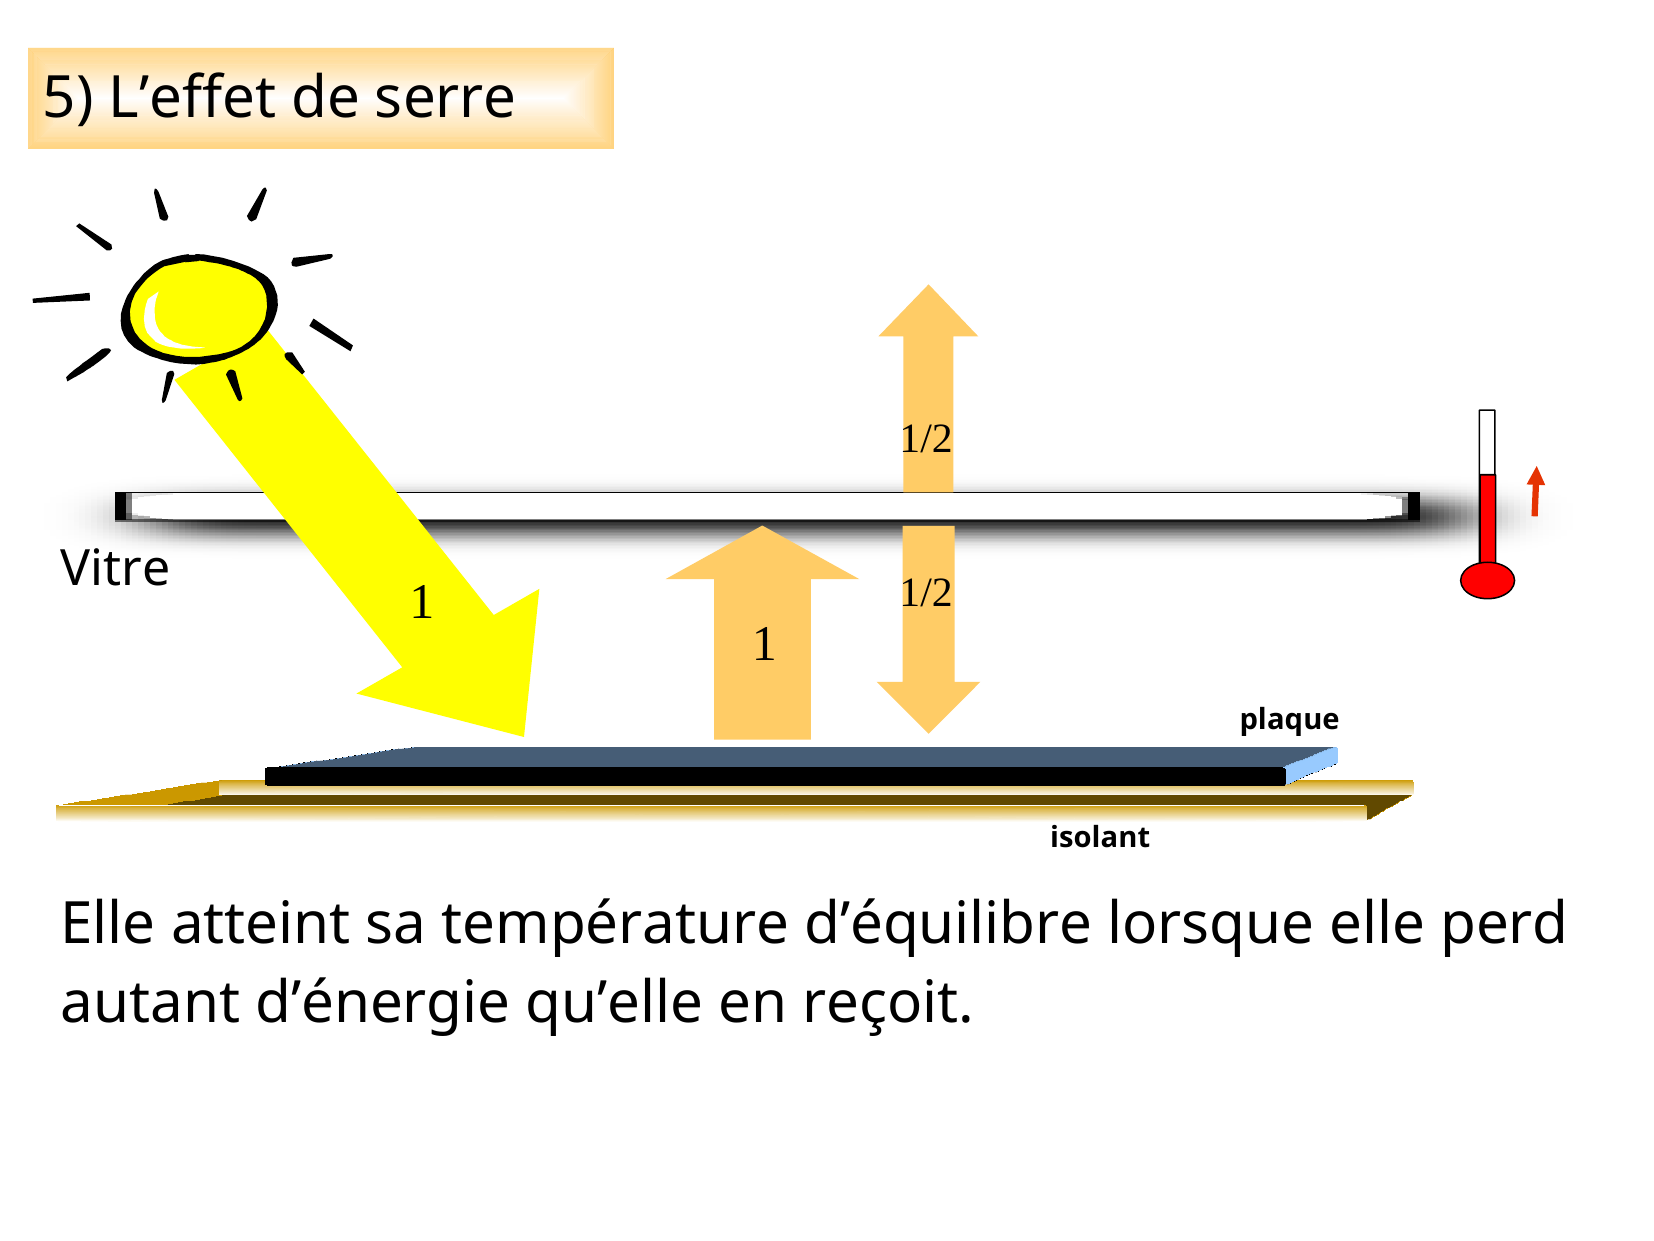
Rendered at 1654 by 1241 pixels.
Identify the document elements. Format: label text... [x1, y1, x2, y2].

text_box 1 [409, 575, 445, 645]
text_box 1/2 [899, 569, 975, 628]
text_box [120, 254, 540, 738]
text_box [28, 47, 615, 149]
text_box isolant [1035, 808, 1287, 884]
text_box [76, 223, 113, 251]
text_box [309, 318, 353, 352]
picture [1495, 472, 1591, 564]
picture [27, 472, 319, 564]
text_box [902, 525, 955, 569]
text_box 1 [751, 616, 787, 687]
text_box plaque [1224, 690, 1477, 766]
text_box 1/2 [899, 416, 975, 474]
picture [382, 472, 1479, 564]
text_box [32, 292, 91, 303]
text_box 5) L’effet de serre [28, 48, 613, 149]
text_box [665, 525, 860, 740]
text_box [1460, 410, 1515, 599]
text_box [66, 348, 112, 382]
text_box [291, 254, 333, 267]
picture [44, 737, 1429, 832]
text_box [878, 284, 979, 416]
text_box [876, 628, 981, 734]
text_box Elle atteint sa température d’équilibre lorsque elle perd autant d’énergie qu’elle en reçoit. [45, 873, 1597, 1162]
text_box [154, 188, 169, 221]
text_box Vitre [45, 523, 209, 566]
text_box [246, 187, 267, 222]
text_box [903, 474, 954, 493]
